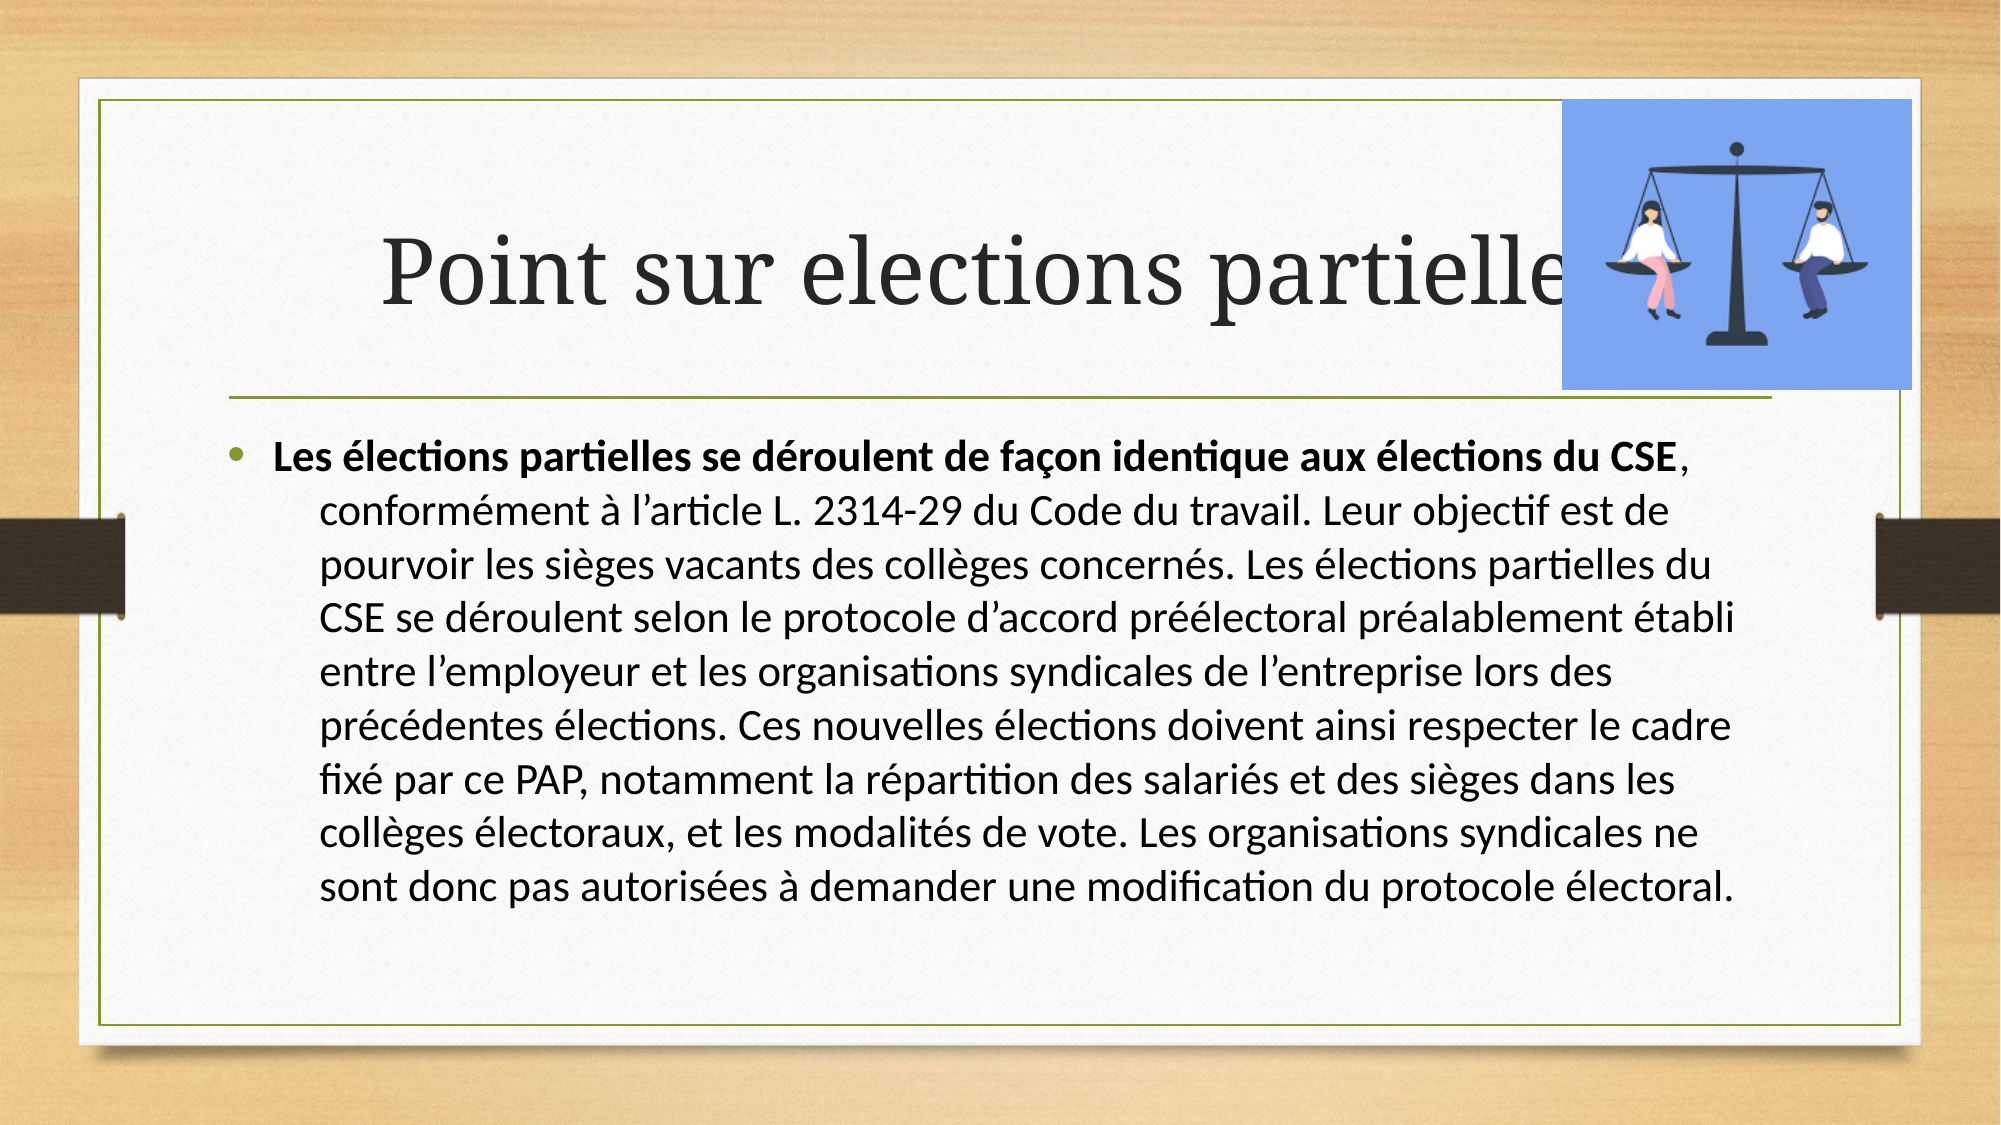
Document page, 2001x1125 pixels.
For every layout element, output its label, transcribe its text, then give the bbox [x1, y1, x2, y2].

list Les élections partielles se déroulent de façon identique aux élections du CSE, conformément à l’article L. 2314-29 du Code du travail. Leur objectif est de pourvoir les sièges vacants des collèges concernés. Les élections partielles du CSE se déroulent selon le protocole d’accord préélectoral préalablement établi entre l’employeur et les organisations syndicales de l’entreprise lors des précédentes élections. Ces nouvelles élections doivent ainsi respecter le cadre fixé par ce PAP, notamment la répartition des salariés et des sièges dans les collèges électoraux, et les modalités de vote. Les organisations syndicales ne sont donc pas autorisées à demander une modification du protocole électoral. [212, 419, 1788, 964]
picture [1562, 99, 1912, 390]
title Point sur elections partielles [212, 161, 1562, 376]
